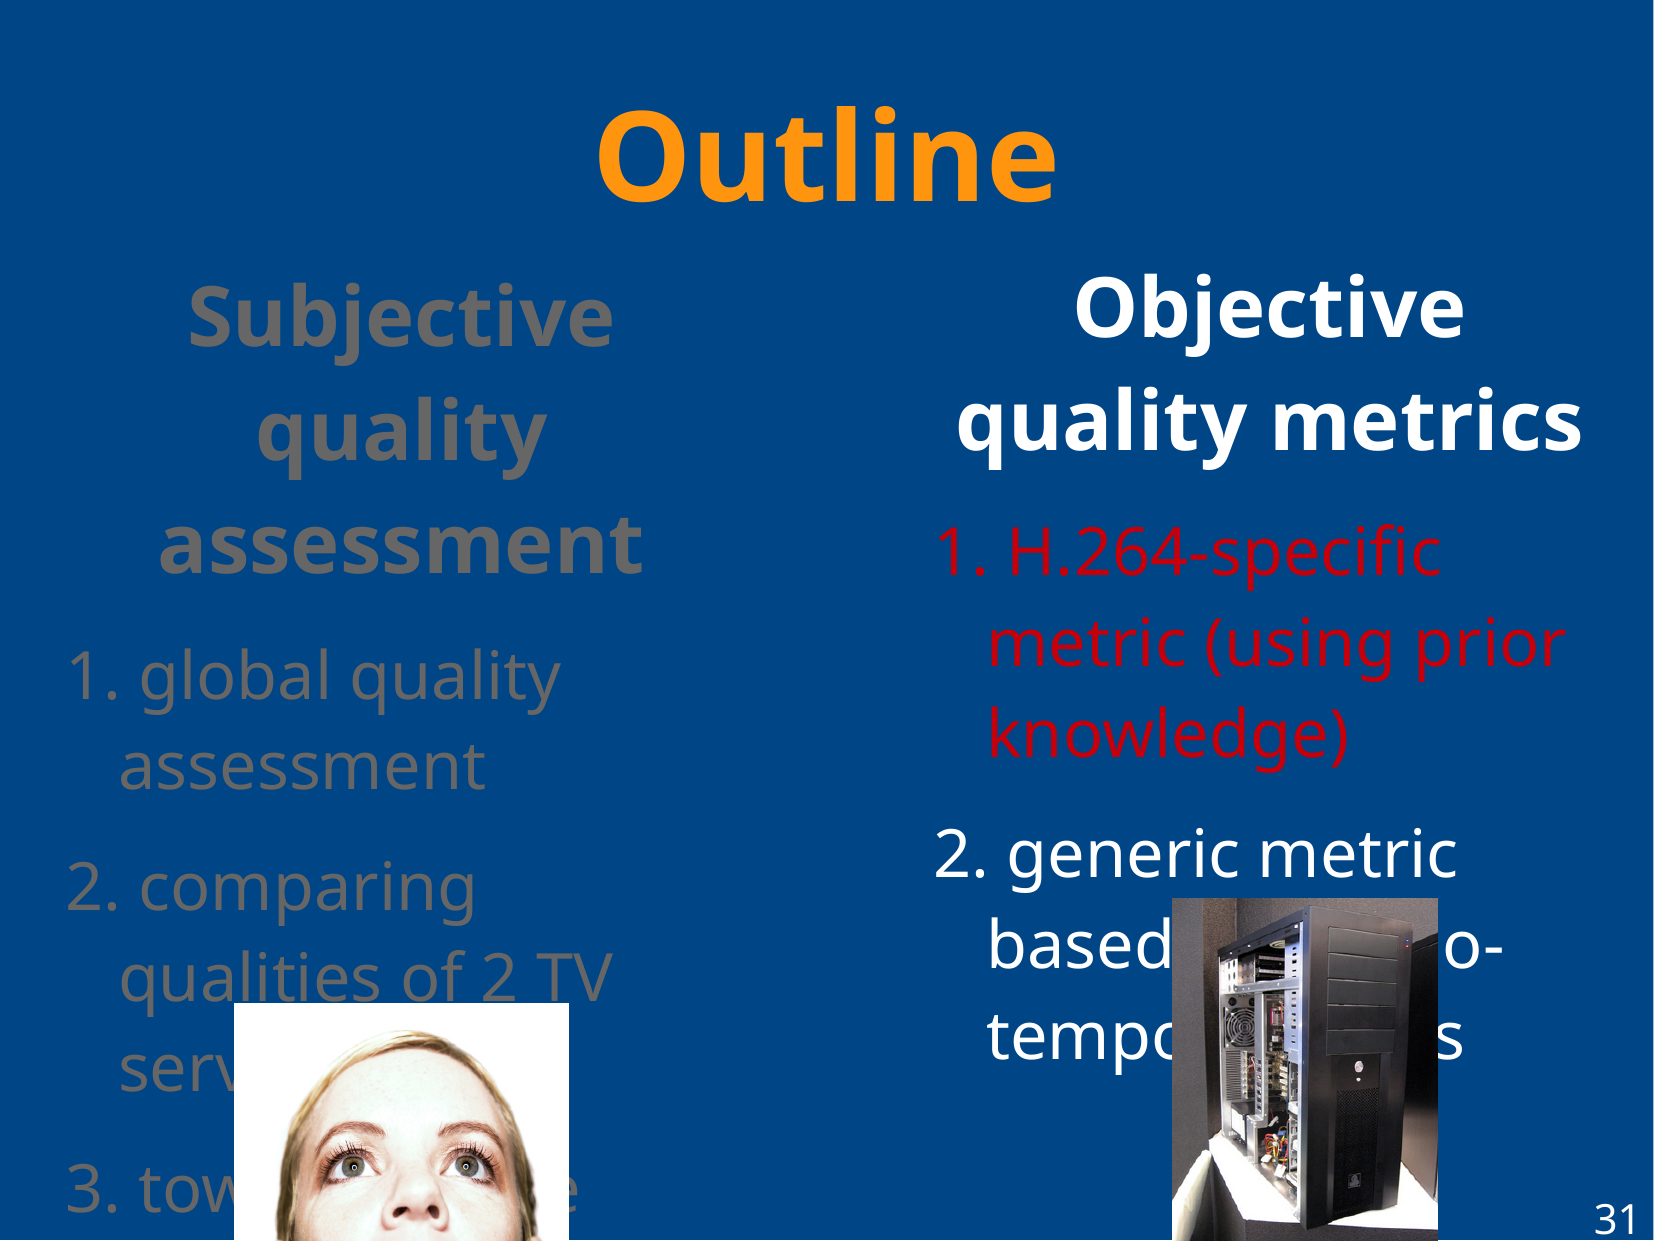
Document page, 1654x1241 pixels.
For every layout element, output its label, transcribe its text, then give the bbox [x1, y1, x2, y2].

picture [234, 1003, 569, 1241]
list Subjective quality assessment 1. global quality assessment 2. comparing qualities of 2 TV services 3. towards a fine quality measurement [47, 257, 756, 991]
picture [1172, 898, 1438, 1241]
list Objective quality metrics 1. H.264-specific metric (using prior knowledge) 2. generic metric based on spatio-temporal tubes [915, 248, 1625, 951]
title Outline [82, 49, 1571, 257]
